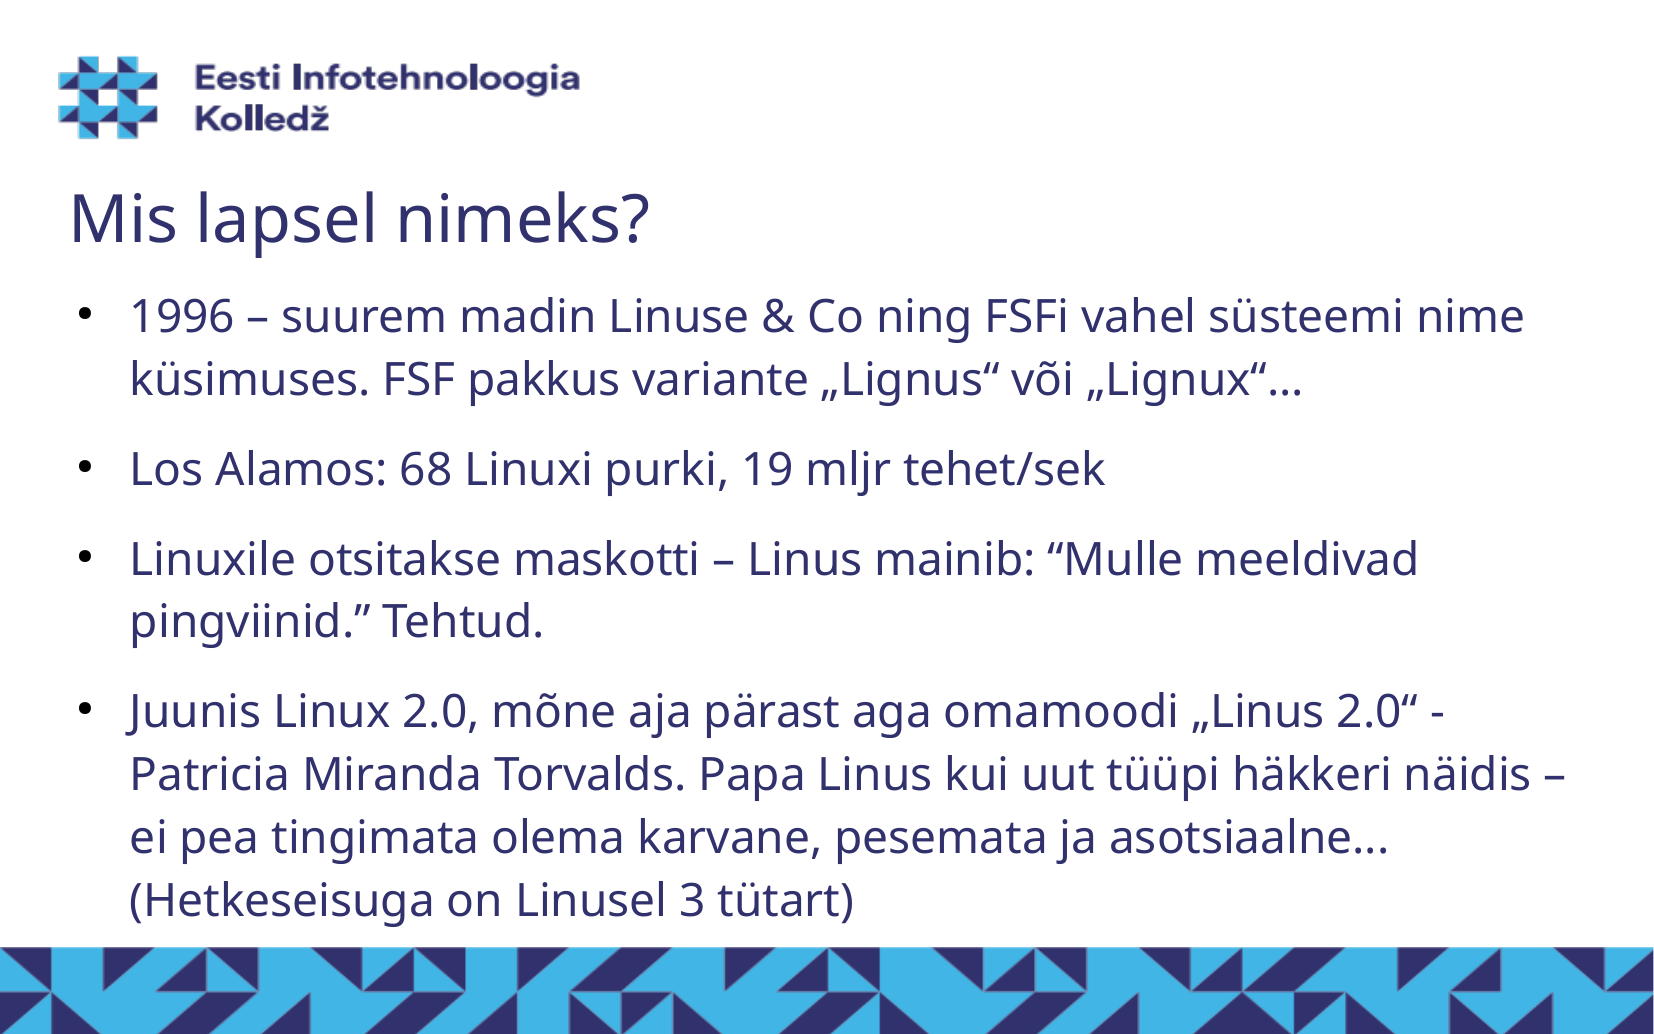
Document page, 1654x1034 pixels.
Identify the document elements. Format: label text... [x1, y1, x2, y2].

list 1996 – suurem madin Linuse & Co ning FSFi vahel süsteemi nime küsimuses. FSF pakkus variante „Lignus“ või „Lignux“... Los Alamos: 68 Linuxi purki, 19 mljr tehet/sek Linuxile otsitakse maskotti – Linus mainib: “Mulle meeldivad pingviinid.” Tehtud. Juunis Linux 2.0, mõne aja pärast aga omamoodi „Linus 2.0“ - Patricia Miranda Torvalds. Papa Linus kui uut tüüpi häkkeri näidis – ei pea tingimata olema karvane, pesemata ja asotsiaalne... (Hetkeseisuga on Linusel 3 tütart) [59, 283, 1595, 936]
title Mis lapsel nimeks? [68, 147, 1536, 283]
